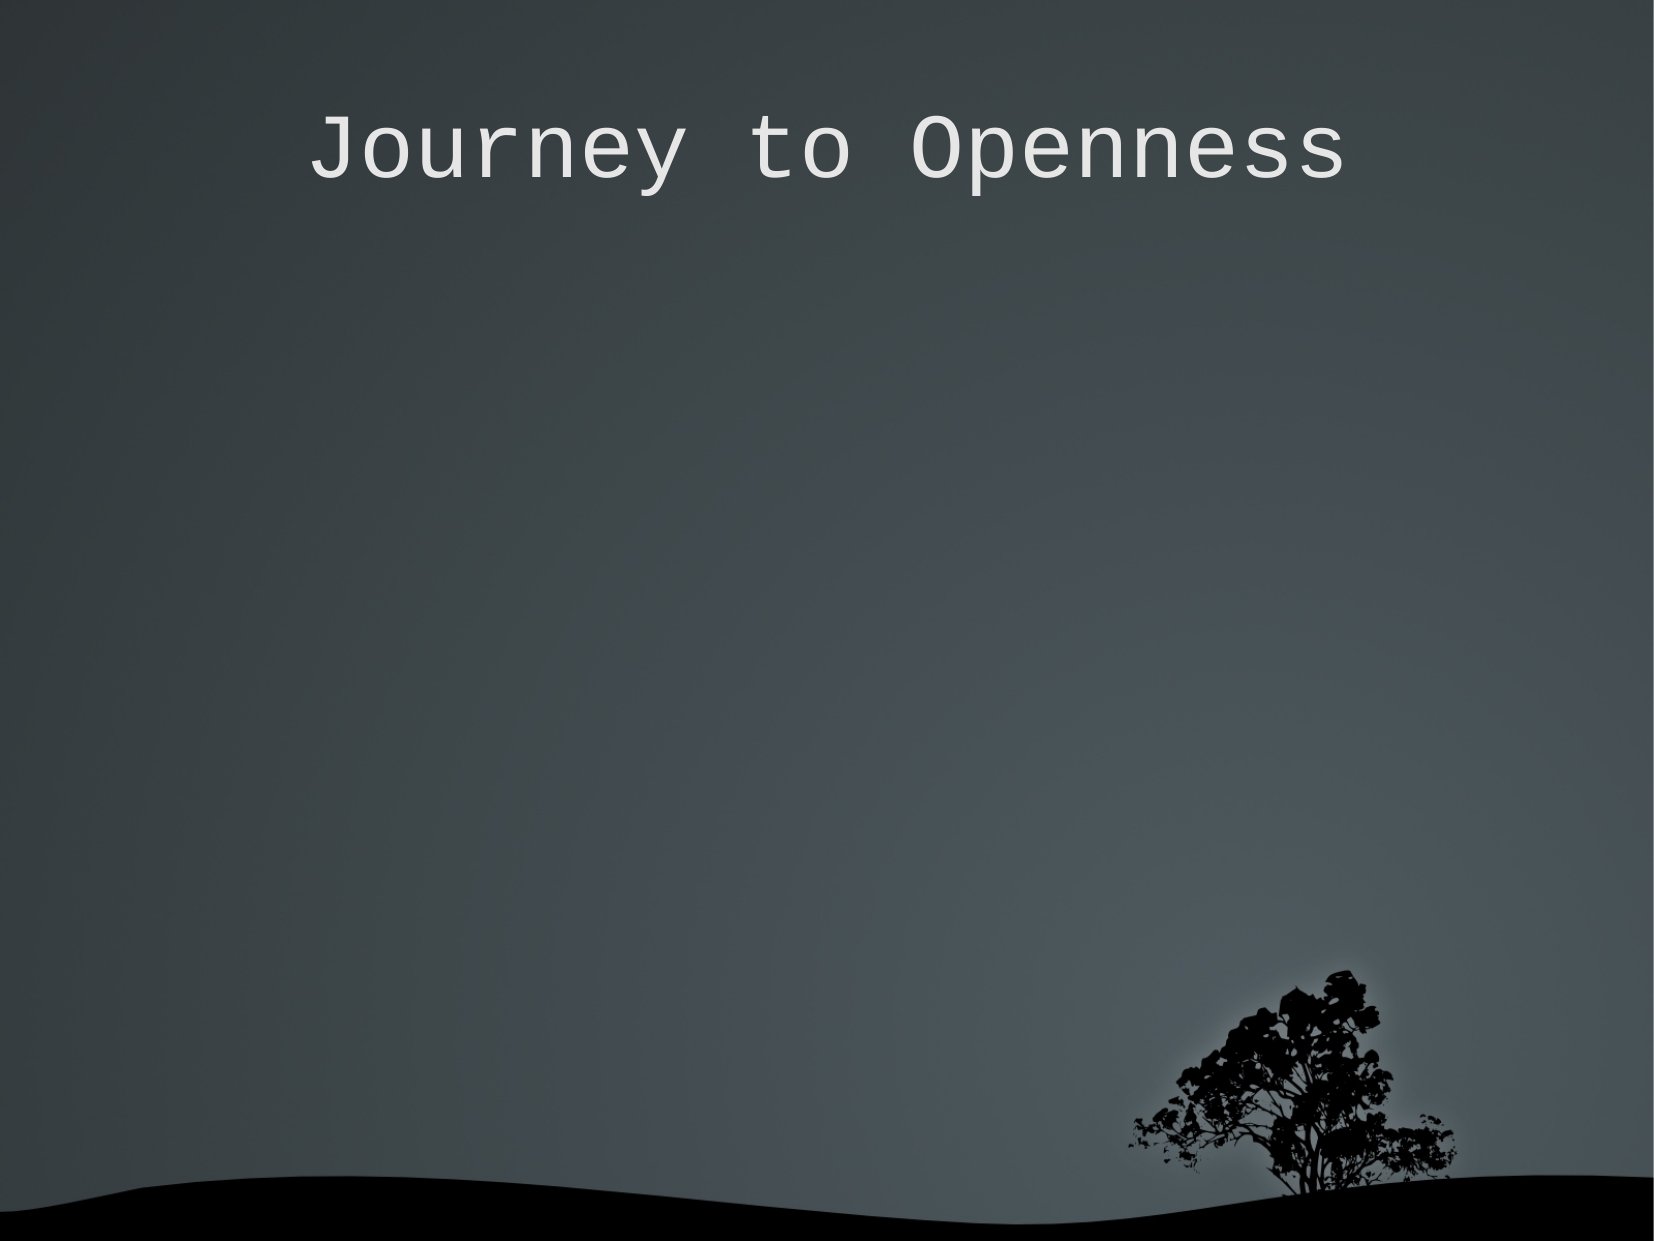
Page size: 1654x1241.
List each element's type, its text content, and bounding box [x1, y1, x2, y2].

picture [0, 0, 1654, 1241]
list [82, 290, 1571, 1094]
title Journey to Openness [82, 56, 1571, 250]
